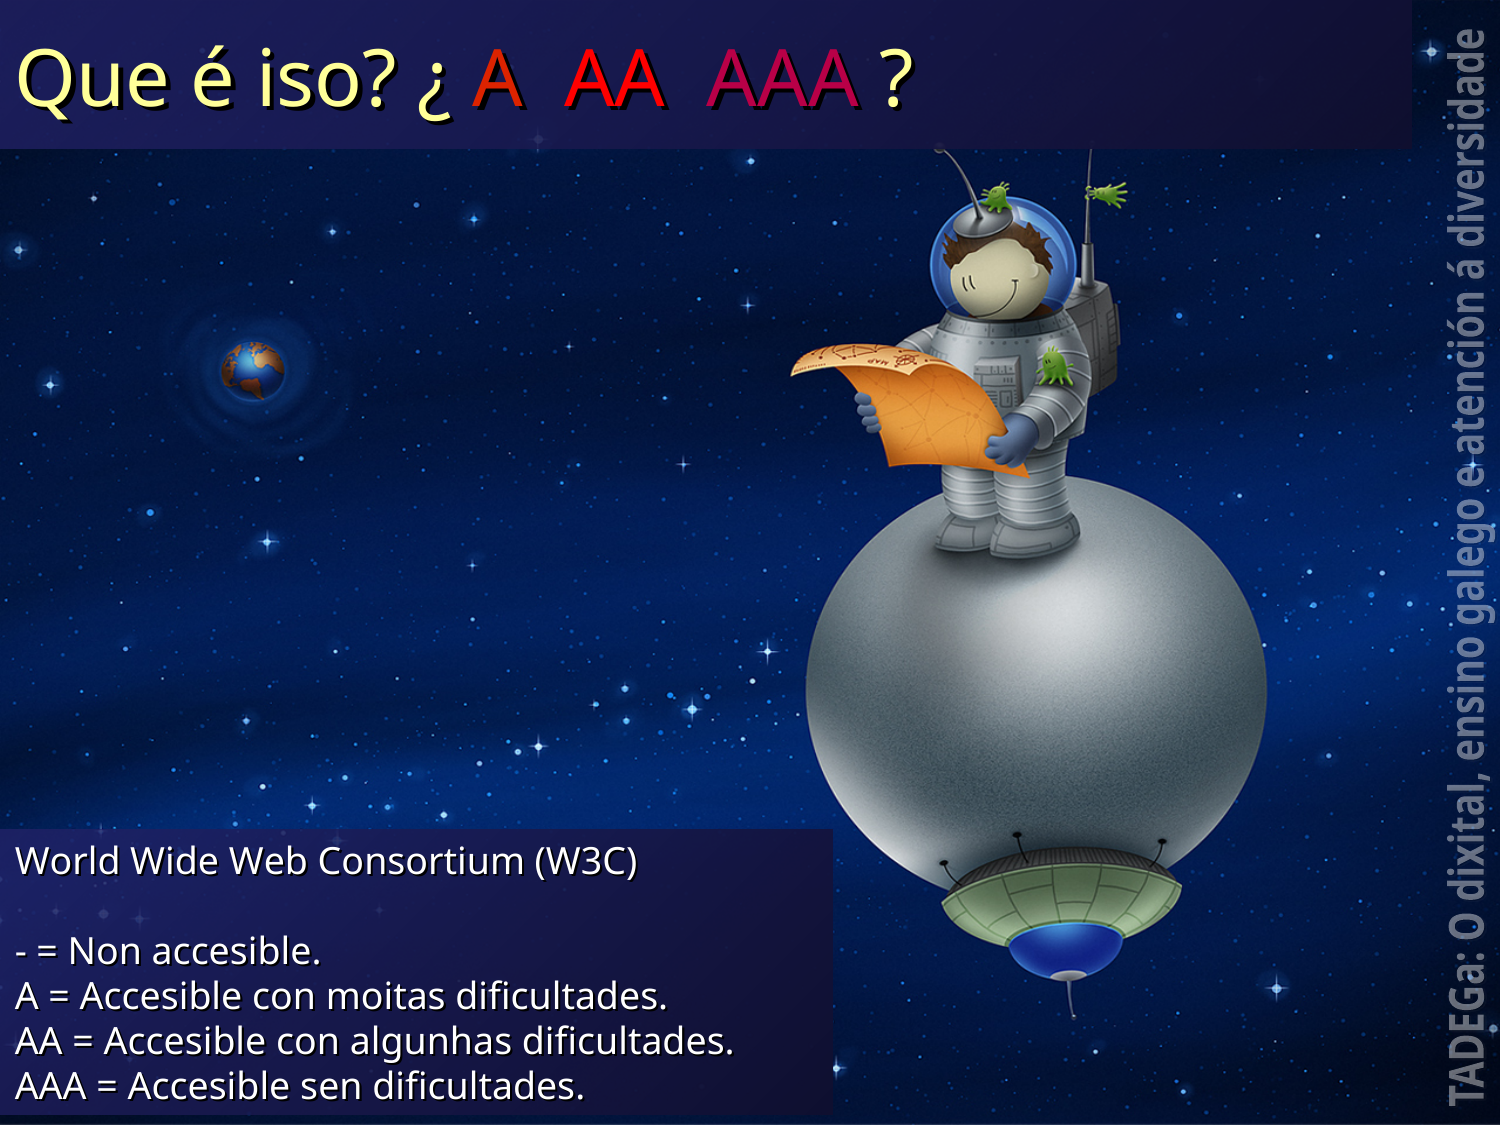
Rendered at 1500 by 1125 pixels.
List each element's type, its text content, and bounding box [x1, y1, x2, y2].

text_box World Wide Web Consortium (W3C) - = Non accesible. A = Accesible con moitas dificultades. AA = Accesible con algunhas dificultades. AAA = Accesible sen dificultades. [0, 829, 833, 1115]
title Que é iso? ¿ A AA AAA ? [0, 0, 1412, 149]
picture [0, 0, 1500, 1125]
